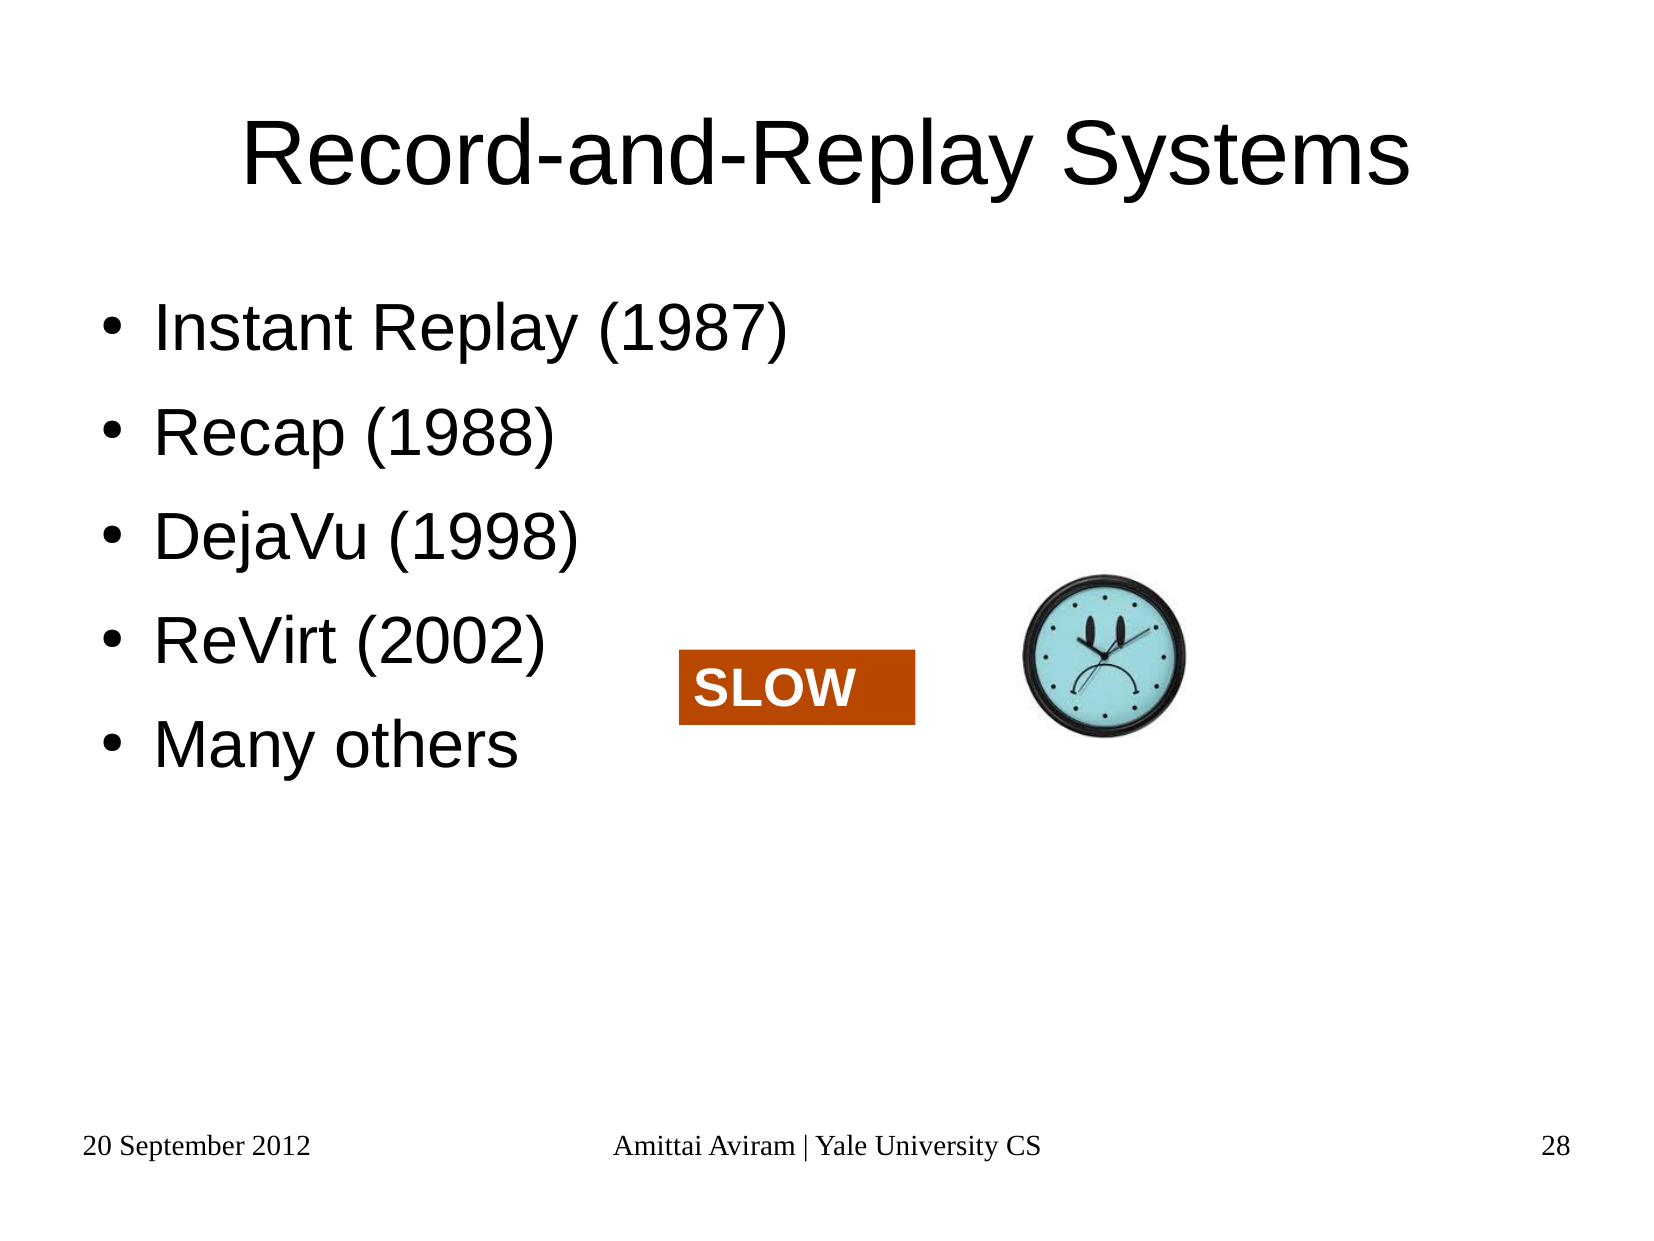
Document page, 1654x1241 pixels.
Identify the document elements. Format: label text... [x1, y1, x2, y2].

list Instant Replay (1987) Recap (1988) DejaVu (1998) ReVirt (2002) Many others [82, 290, 1571, 1109]
title Record-and-Replay Systems [82, 49, 1571, 257]
text_box SLOW [679, 649, 916, 725]
picture [1000, 552, 1210, 762]
